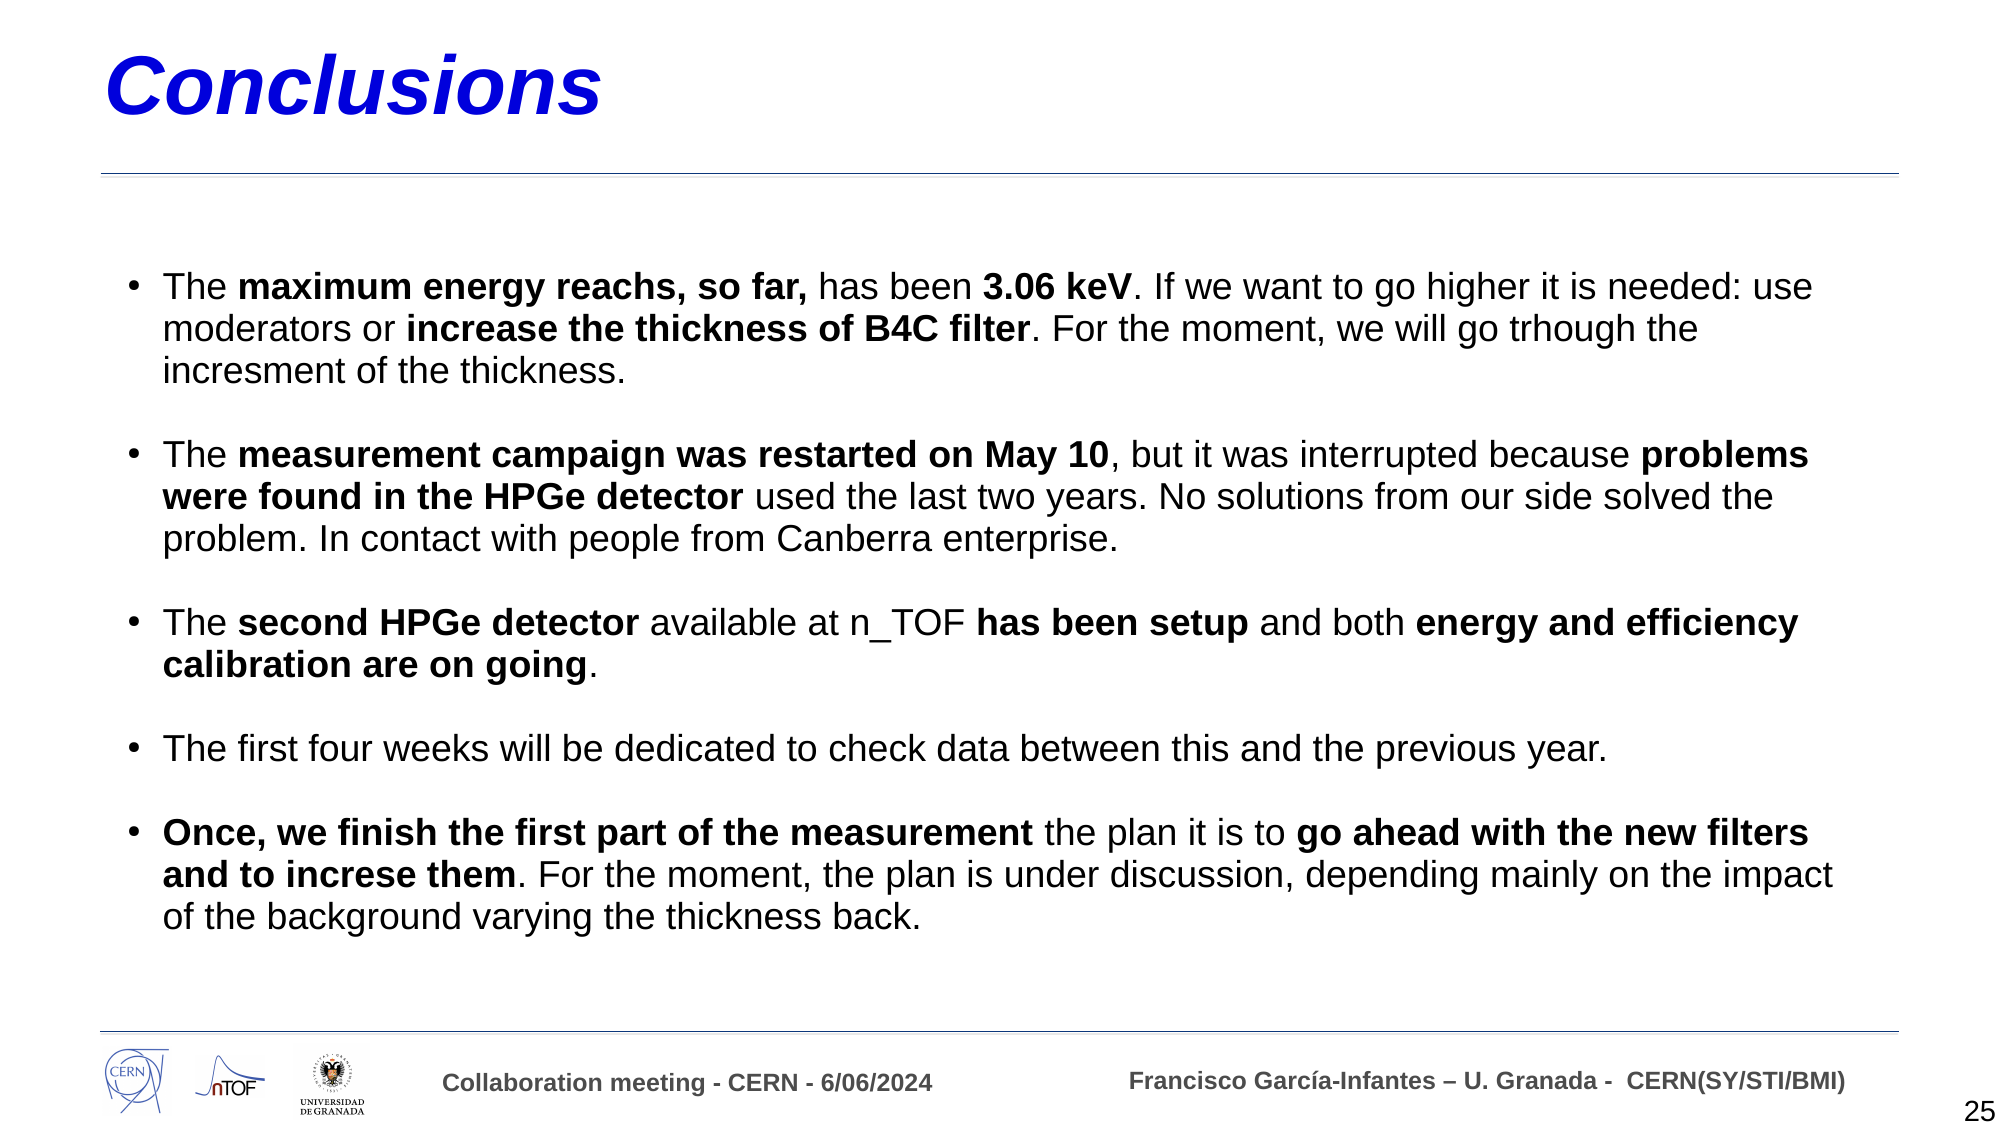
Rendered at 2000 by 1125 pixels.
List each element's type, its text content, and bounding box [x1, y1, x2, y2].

text_box Conclusions [90, 31, 684, 140]
text_box Francisco García-Infantes – U. Granada - CERN(SY/STI/BMI) [1100, 1040, 1876, 1122]
picture [102, 1046, 172, 1116]
text_box The maximum energy reachs, so far, has been 3.06 keV. If we want to go higher it is needed: use moderators or increase the thickness of B4C filter. For the moment, we will go trhough the incresment of the thickness. The measurement campaign was restarted on May 10, but it was interrupted because problems were found in the HPGe detector used the last two years. No solutions from our side solved the problem. In contact with people from Canberra enterprise. The second HPGe detector available at n_TOF has been setup and both energy and efficiency calibration are on going. The first four weeks will be dedicated to check data between this and the previous year. Once, we finish the first part of the measurement the plan it is to go ahead with the new filters and to increse them. For the moment, the plan is under discussion, depending mainly on the impact of the background varying the thickness back. [112, 258, 1876, 945]
picture [293, 1043, 370, 1120]
picture [195, 1055, 265, 1098]
text_box 25 [1948, 1079, 2000, 1125]
text_box Collaboration meeting - CERN - 6/06/2024 [400, 1040, 976, 1125]
